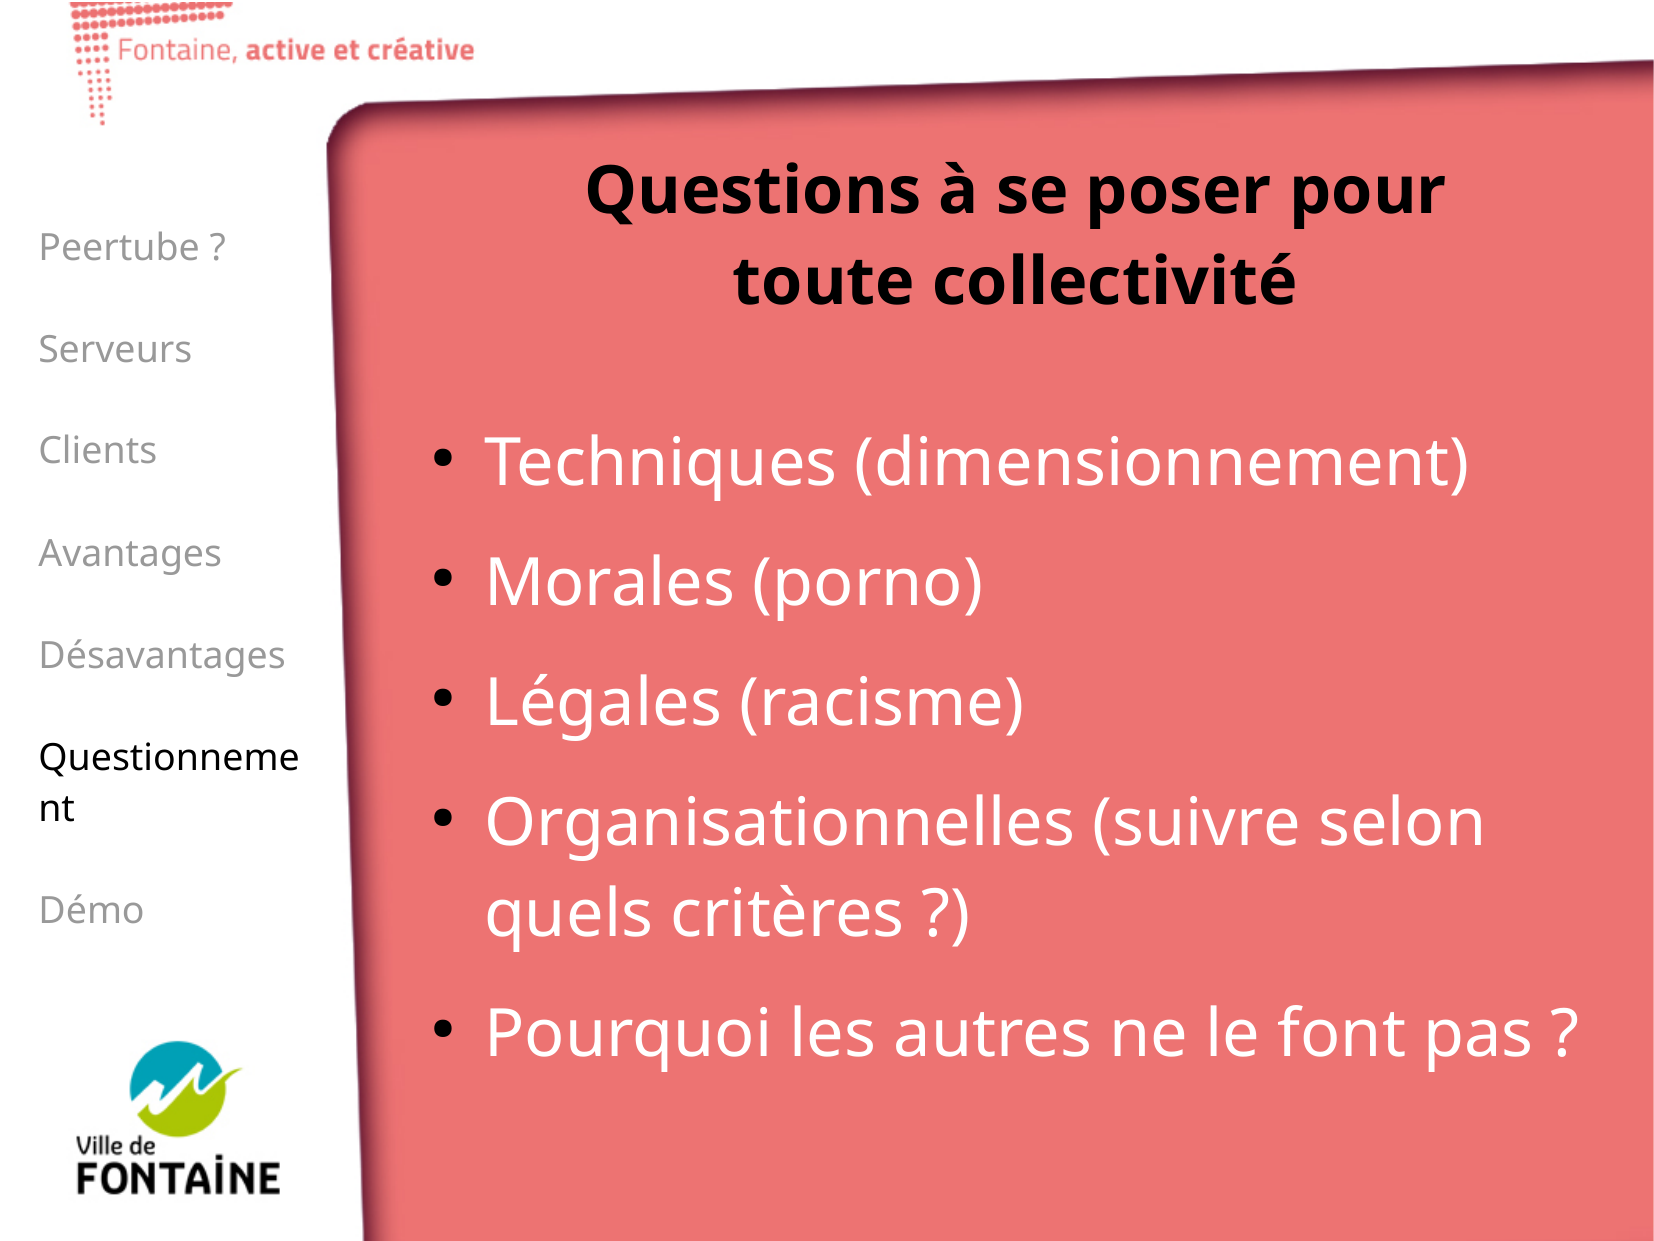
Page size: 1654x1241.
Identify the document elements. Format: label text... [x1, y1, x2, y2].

picture [5, 2, 1654, 1241]
title Questions à se poser pour toute collectivité [413, 129, 1619, 337]
text_box Peertube ? Serveurs Clients Avantages Désavantages Questionnement Démo [23, 212, 331, 794]
list Techniques (dimensionnement) Morales (porno) Légales (racisme) Organisationnelles (suivre selon quels critères ?) Pourquoi les autres ne le font pas ? [413, 413, 1618, 1072]
